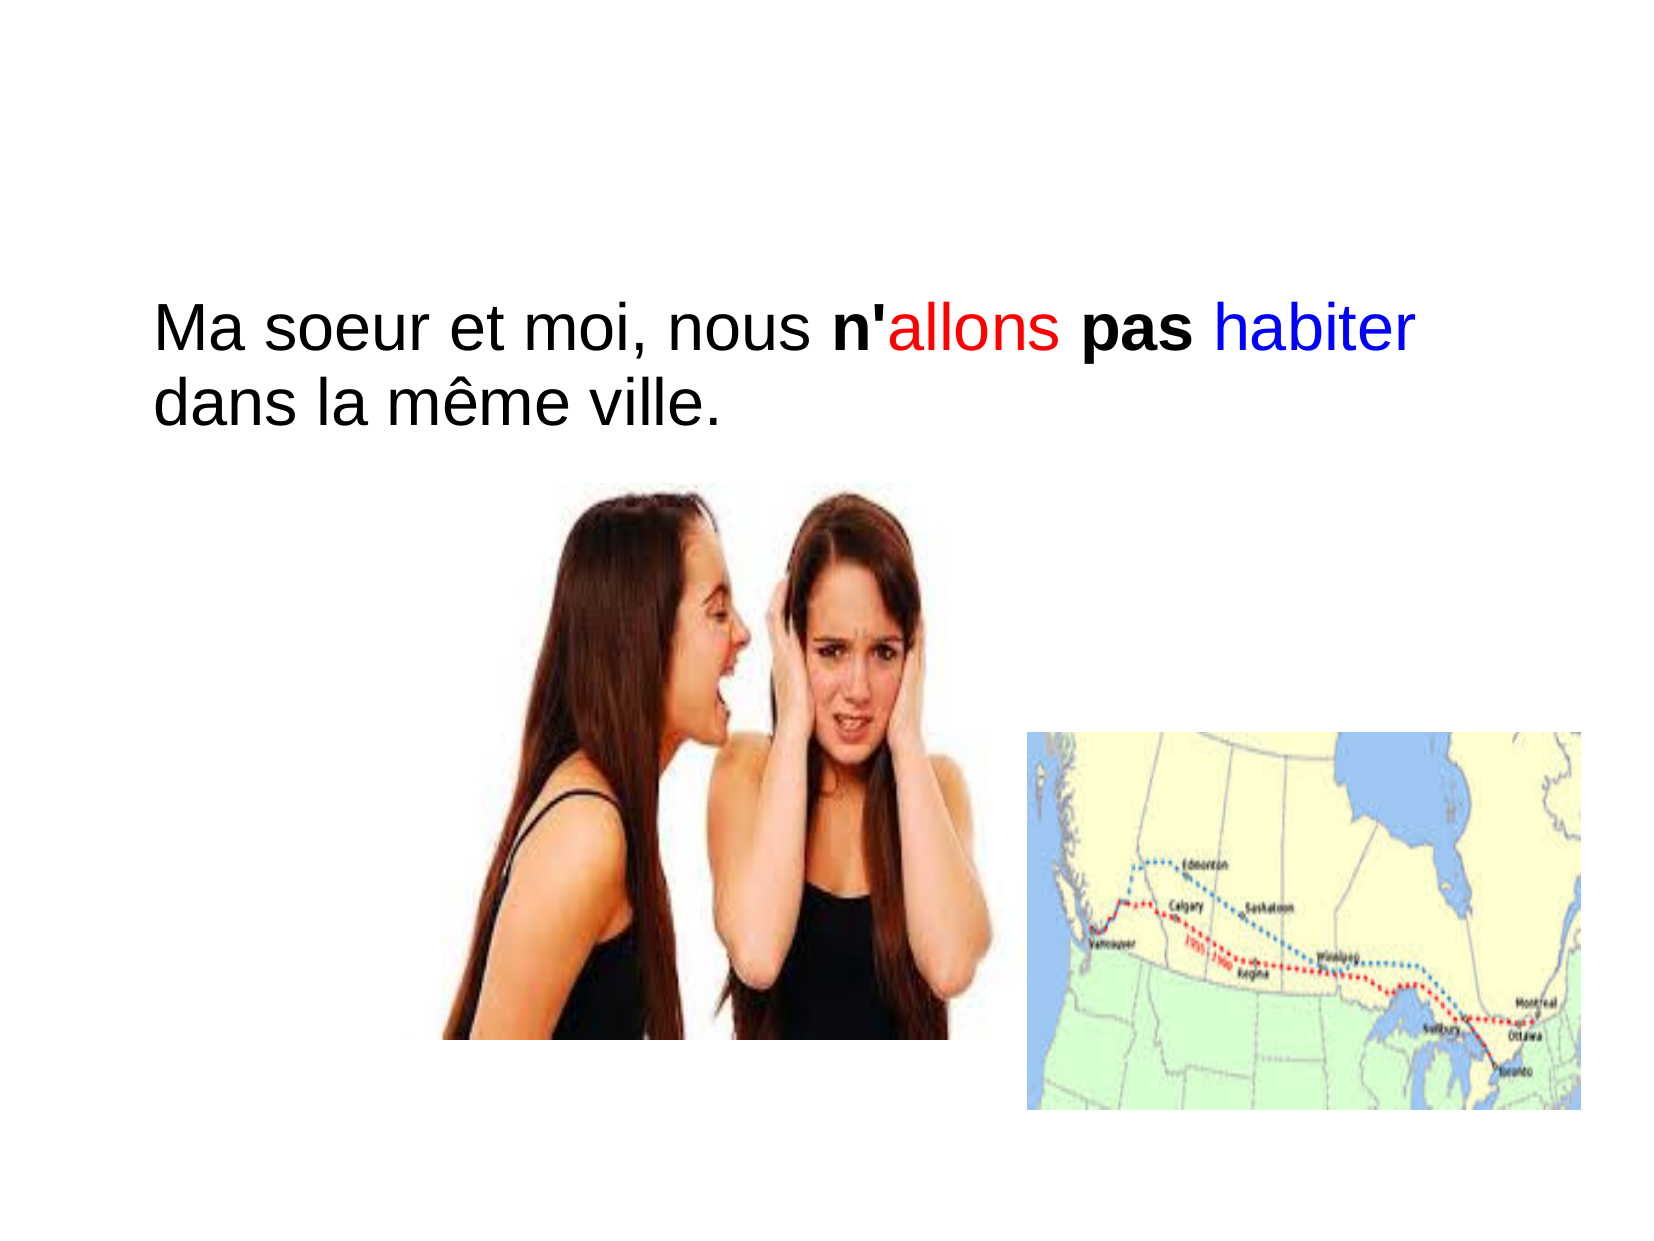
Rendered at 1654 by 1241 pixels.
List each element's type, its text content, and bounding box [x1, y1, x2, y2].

list Ma soeur et moi, nous n'allons pas habiter dans la même ville. [82, 290, 1571, 1010]
picture [366, 483, 1581, 1110]
